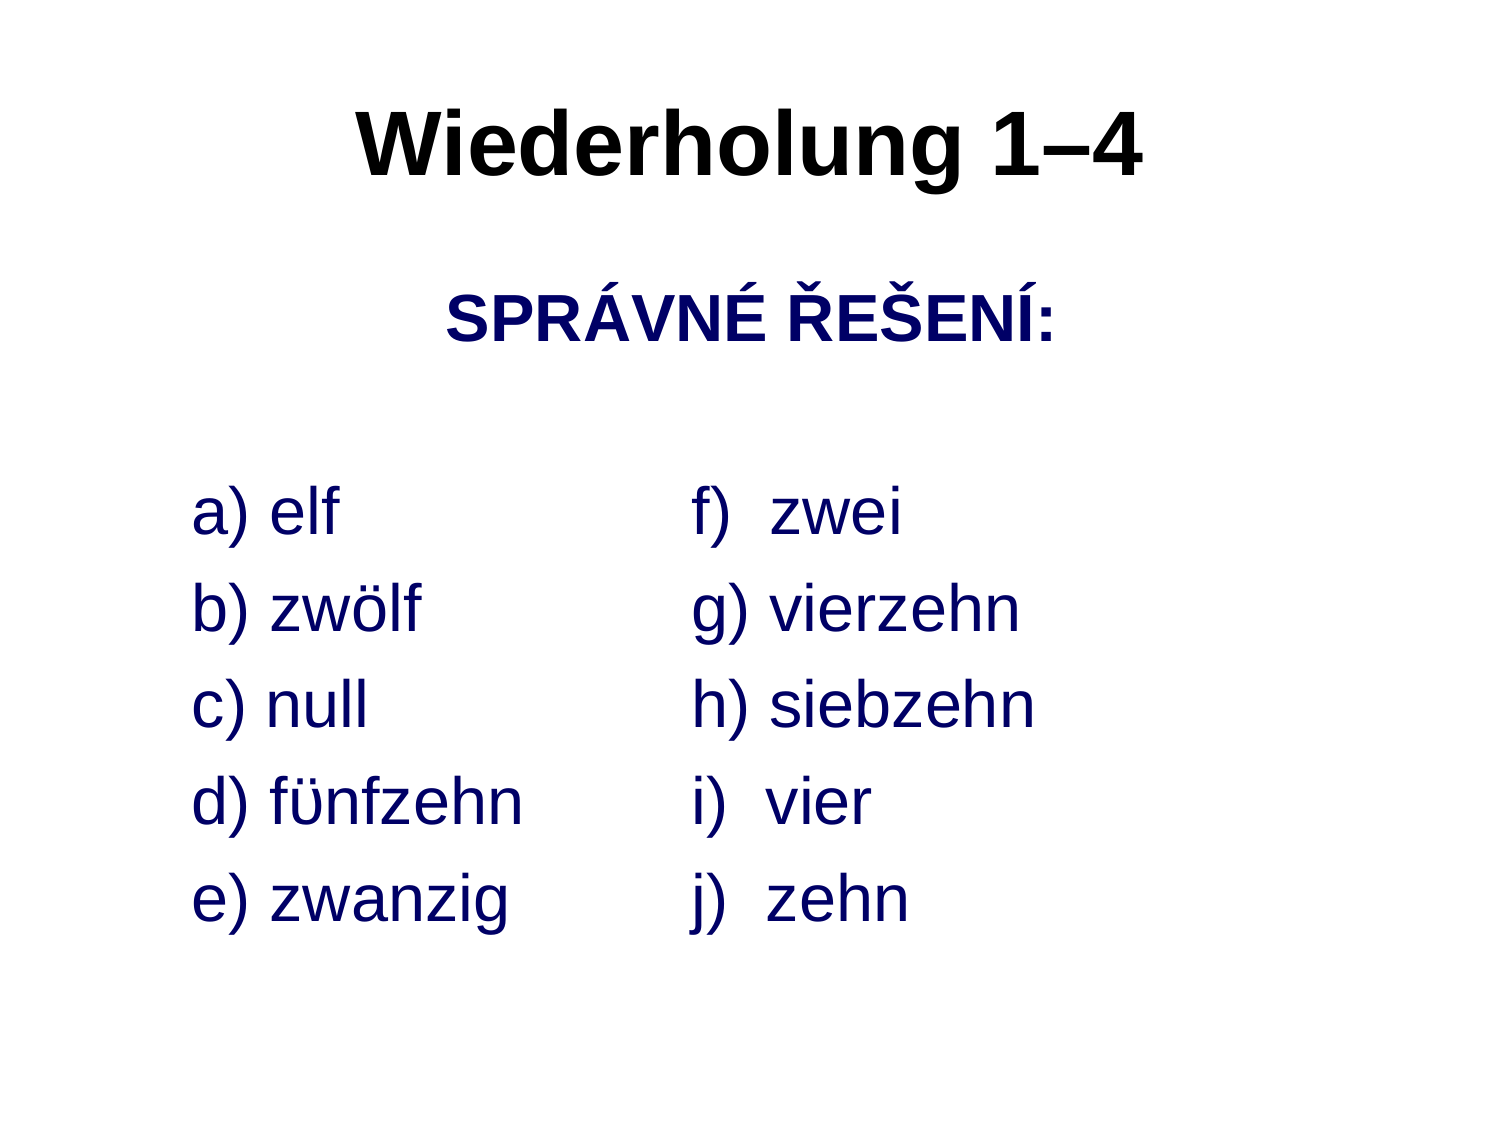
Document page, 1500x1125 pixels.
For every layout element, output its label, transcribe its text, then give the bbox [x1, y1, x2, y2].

title Wiederholung 1–4 [75, 45, 1426, 233]
list SPRÁVNÉ ŘEŠENÍ: a) elf f) zwei b) zwölf g) vierzehn c) null h) siebzehn d) fϋnfzehn i) vier e) zwanzig j) zehn [76, 267, 1427, 1039]
